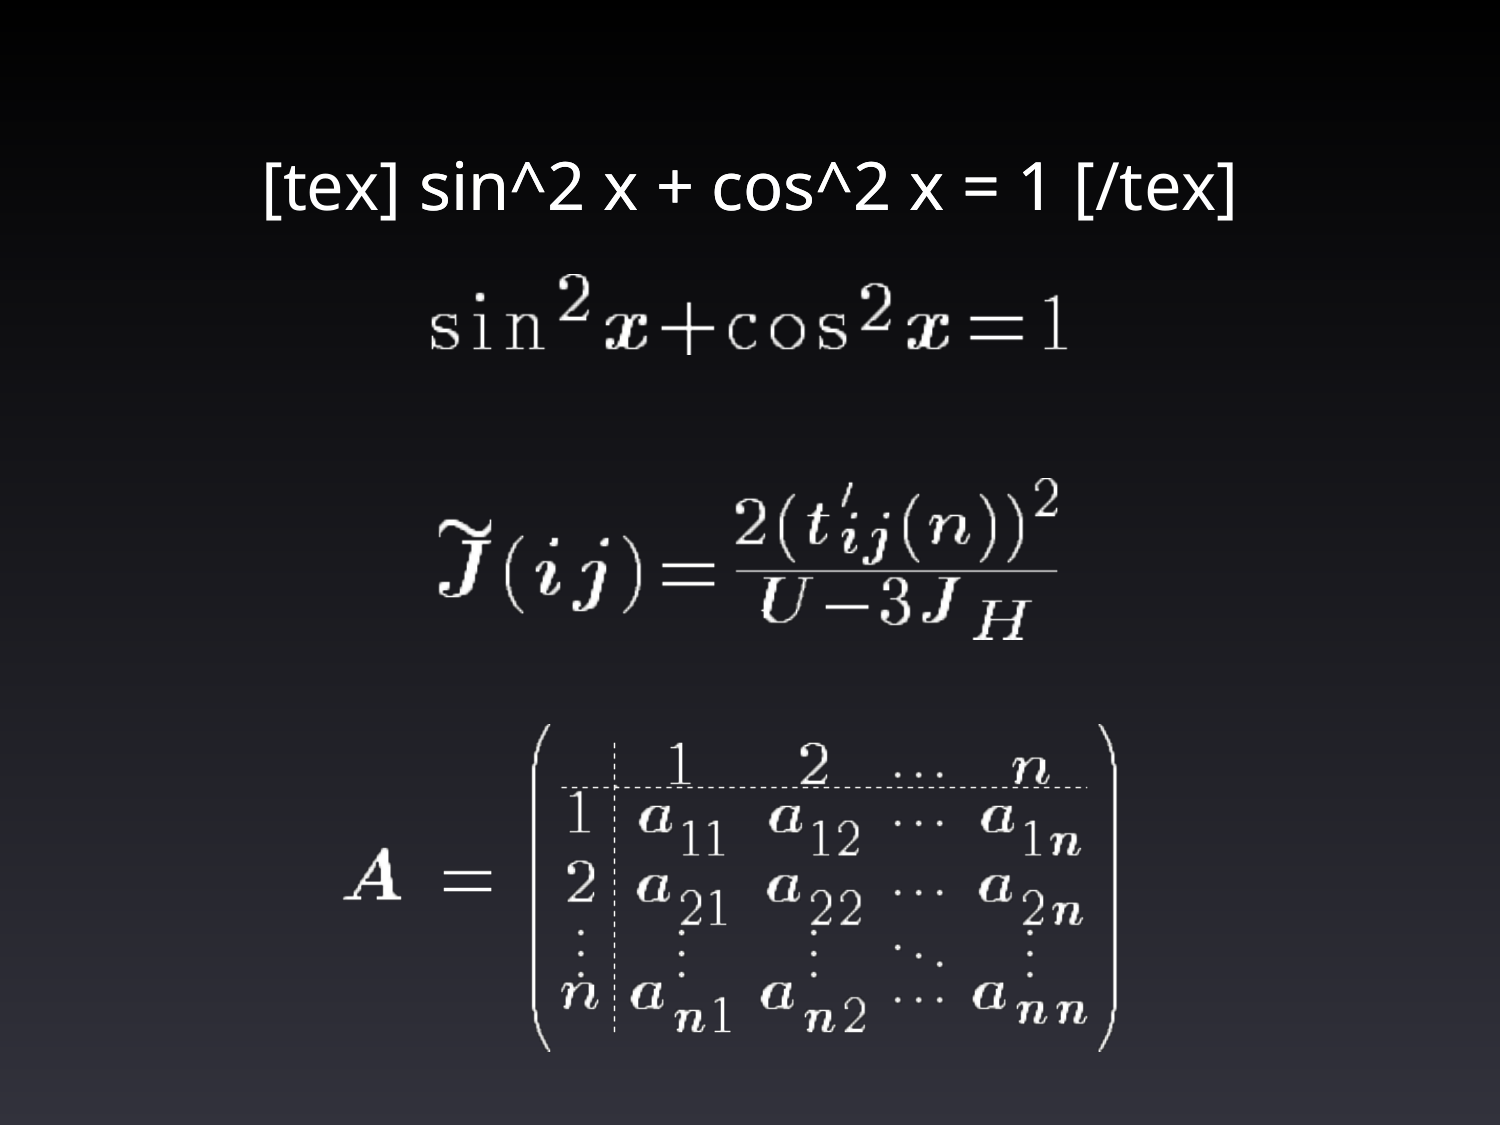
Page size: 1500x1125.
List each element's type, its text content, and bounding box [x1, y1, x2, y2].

text_box [tex] sin^2 x + cos^2 x = 1 [/tex] [62, 102, 1438, 265]
picture [337, 724, 1126, 1052]
picture [437, 478, 1063, 640]
picture [425, 274, 1075, 355]
